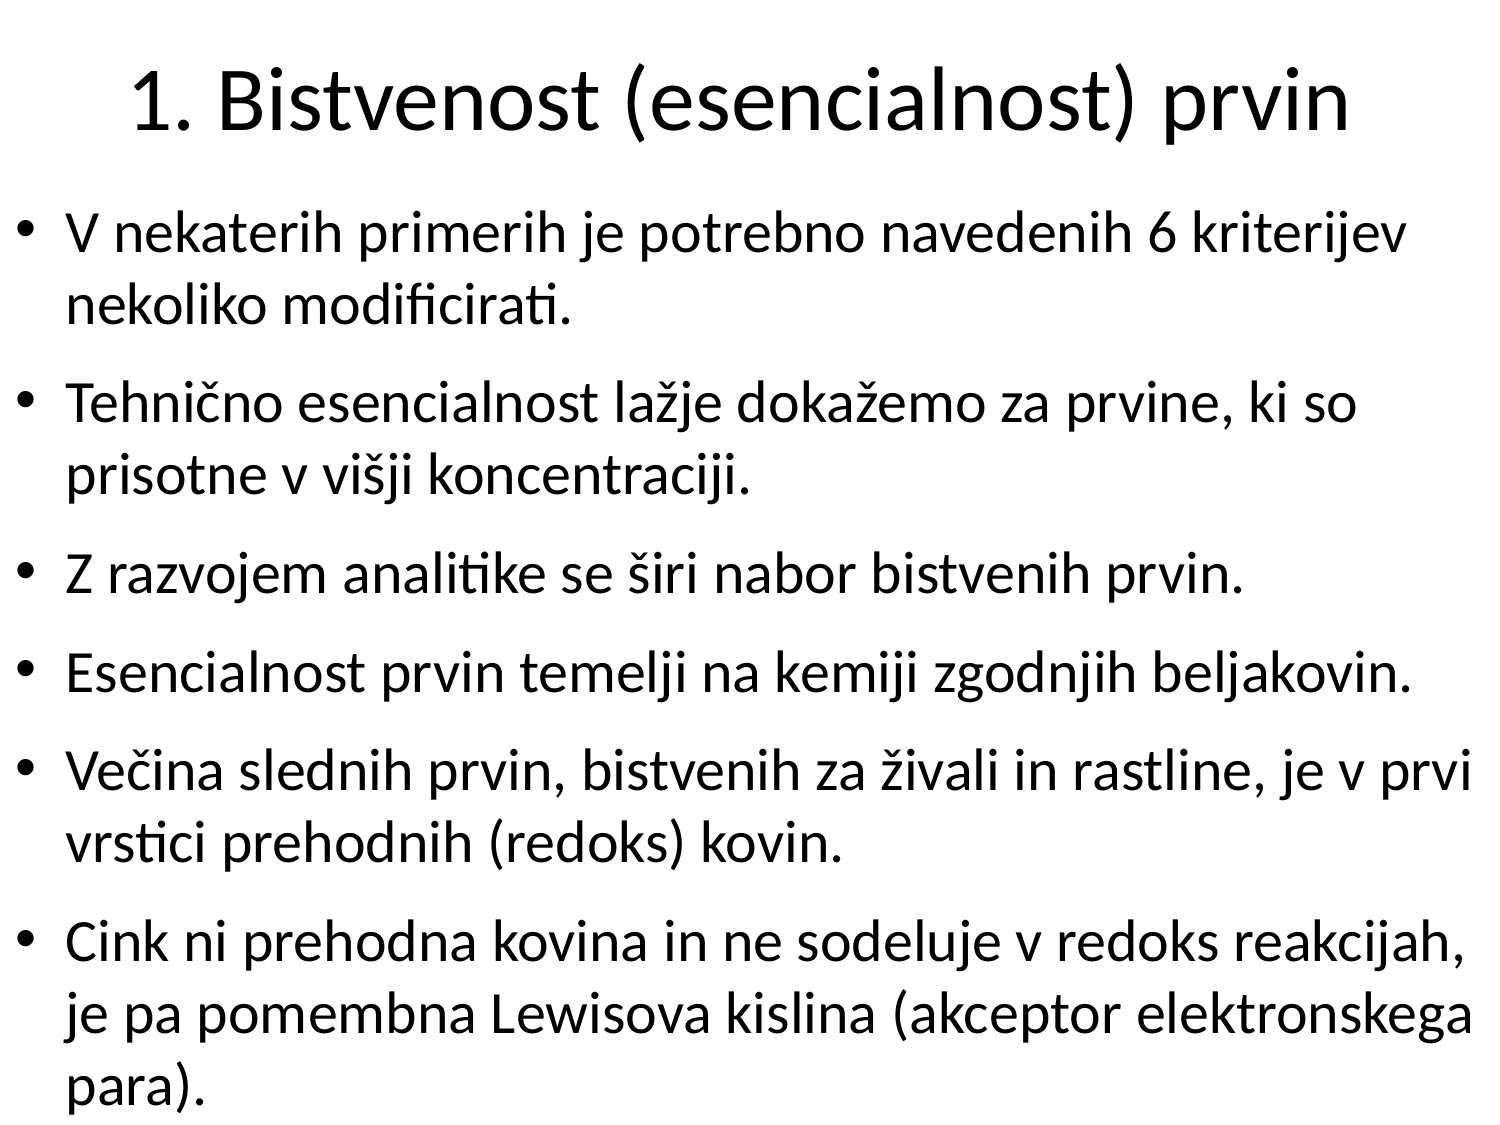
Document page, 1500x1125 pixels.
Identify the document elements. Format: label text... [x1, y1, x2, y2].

list V nekaterih primerih je potrebno navedenih 6 kriterijev nekoliko modificirati. Tehnično esencialnost lažje dokažemo za prvine, ki so prisotne v višji koncentraciji. Z razvojem analitike se širi nabor bistvenih prvin. Esencialnost prvin temelji na kemiji zgodnjih beljakovin. Večina slednih prvin, bistvenih za živali in rastline, je v prvi vrstici prehodnih (redoks) kovin. Cink ni prehodna kovina in ne sodeluje v redoks reakcijah, je pa pomembna Lewisova kislina (akceptor elektronskega para). [0, 184, 1500, 1125]
title 1. Bistvenost (esencialnost) prvin [64, 0, 1415, 184]
